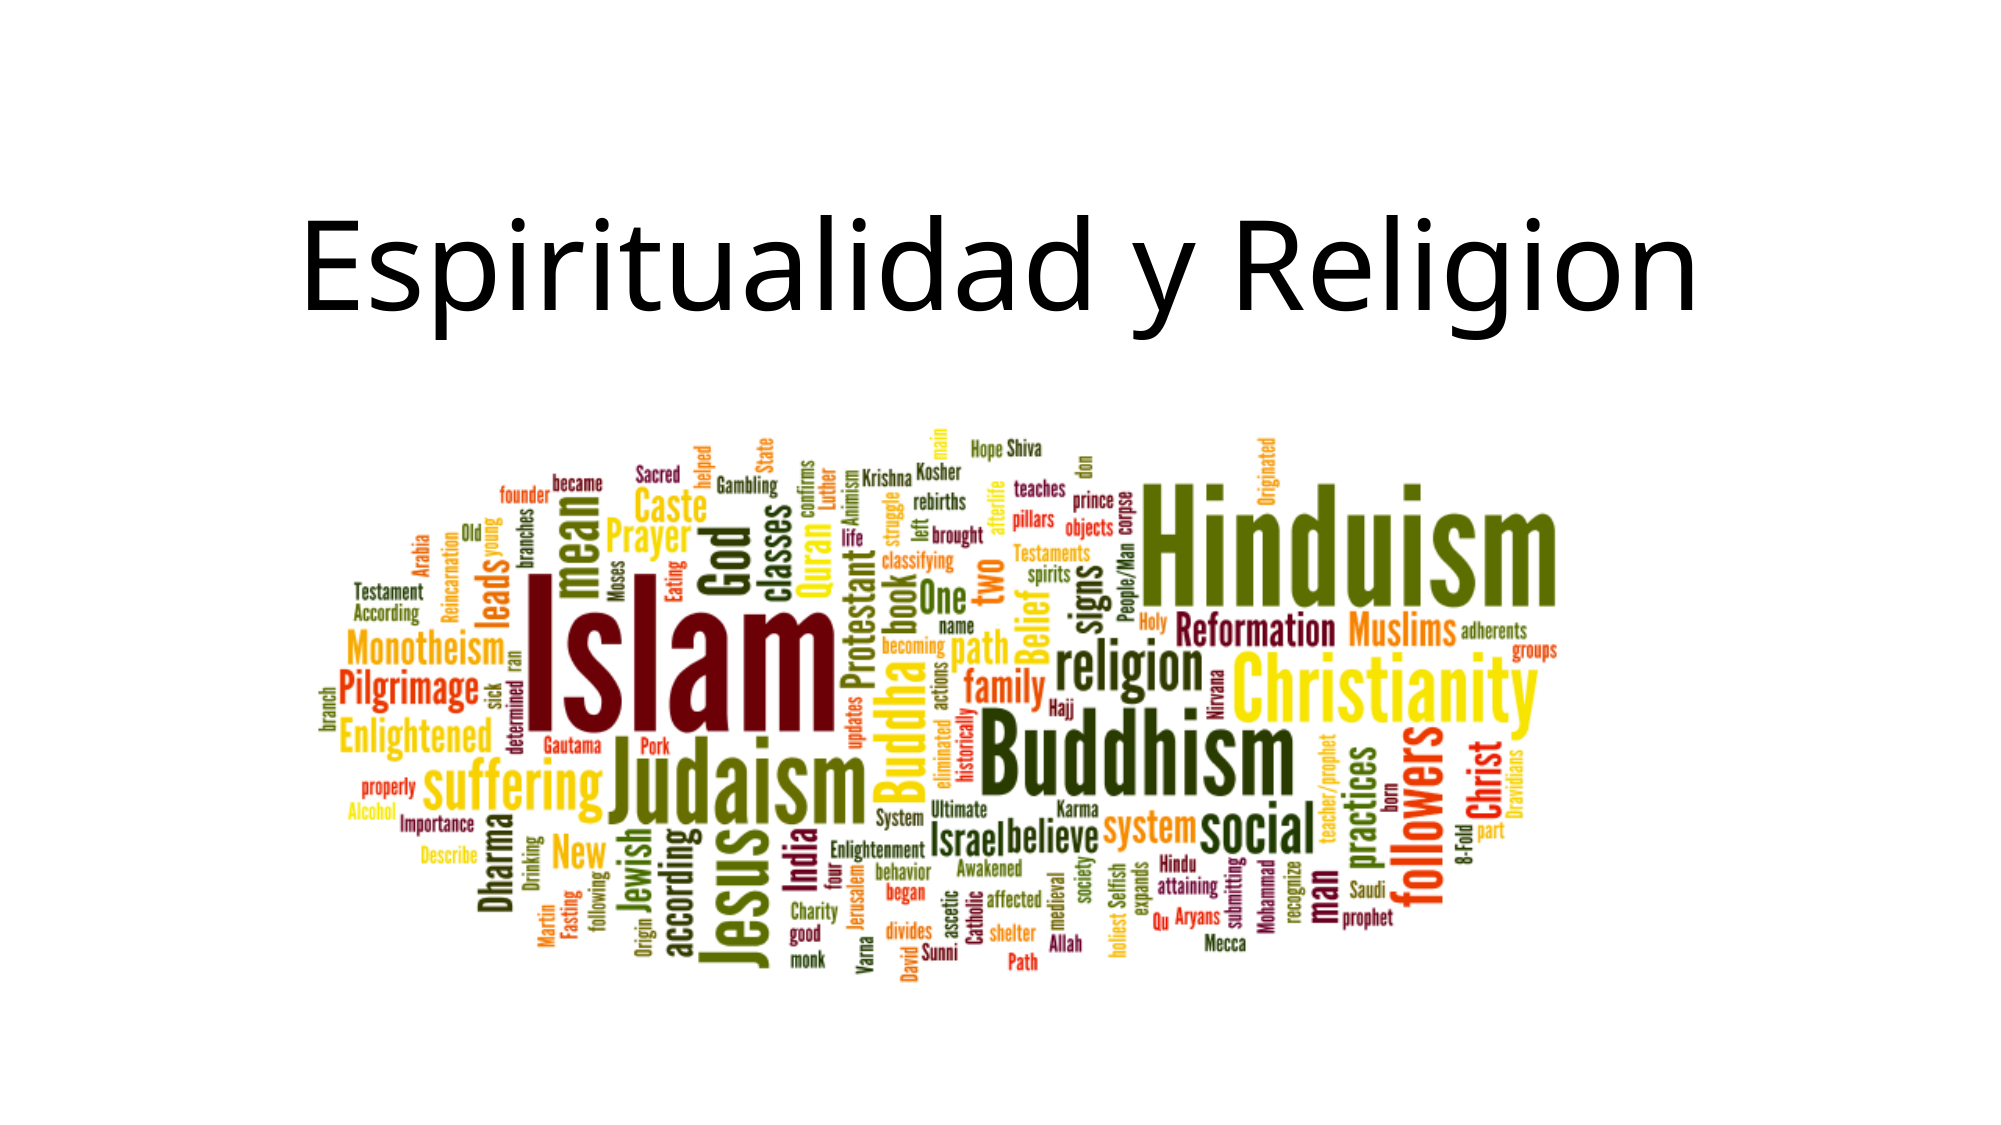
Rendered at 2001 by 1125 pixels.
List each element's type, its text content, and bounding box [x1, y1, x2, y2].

title Espiritualidad y Religion [249, 118, 1750, 345]
picture [303, 344, 1585, 1003]
